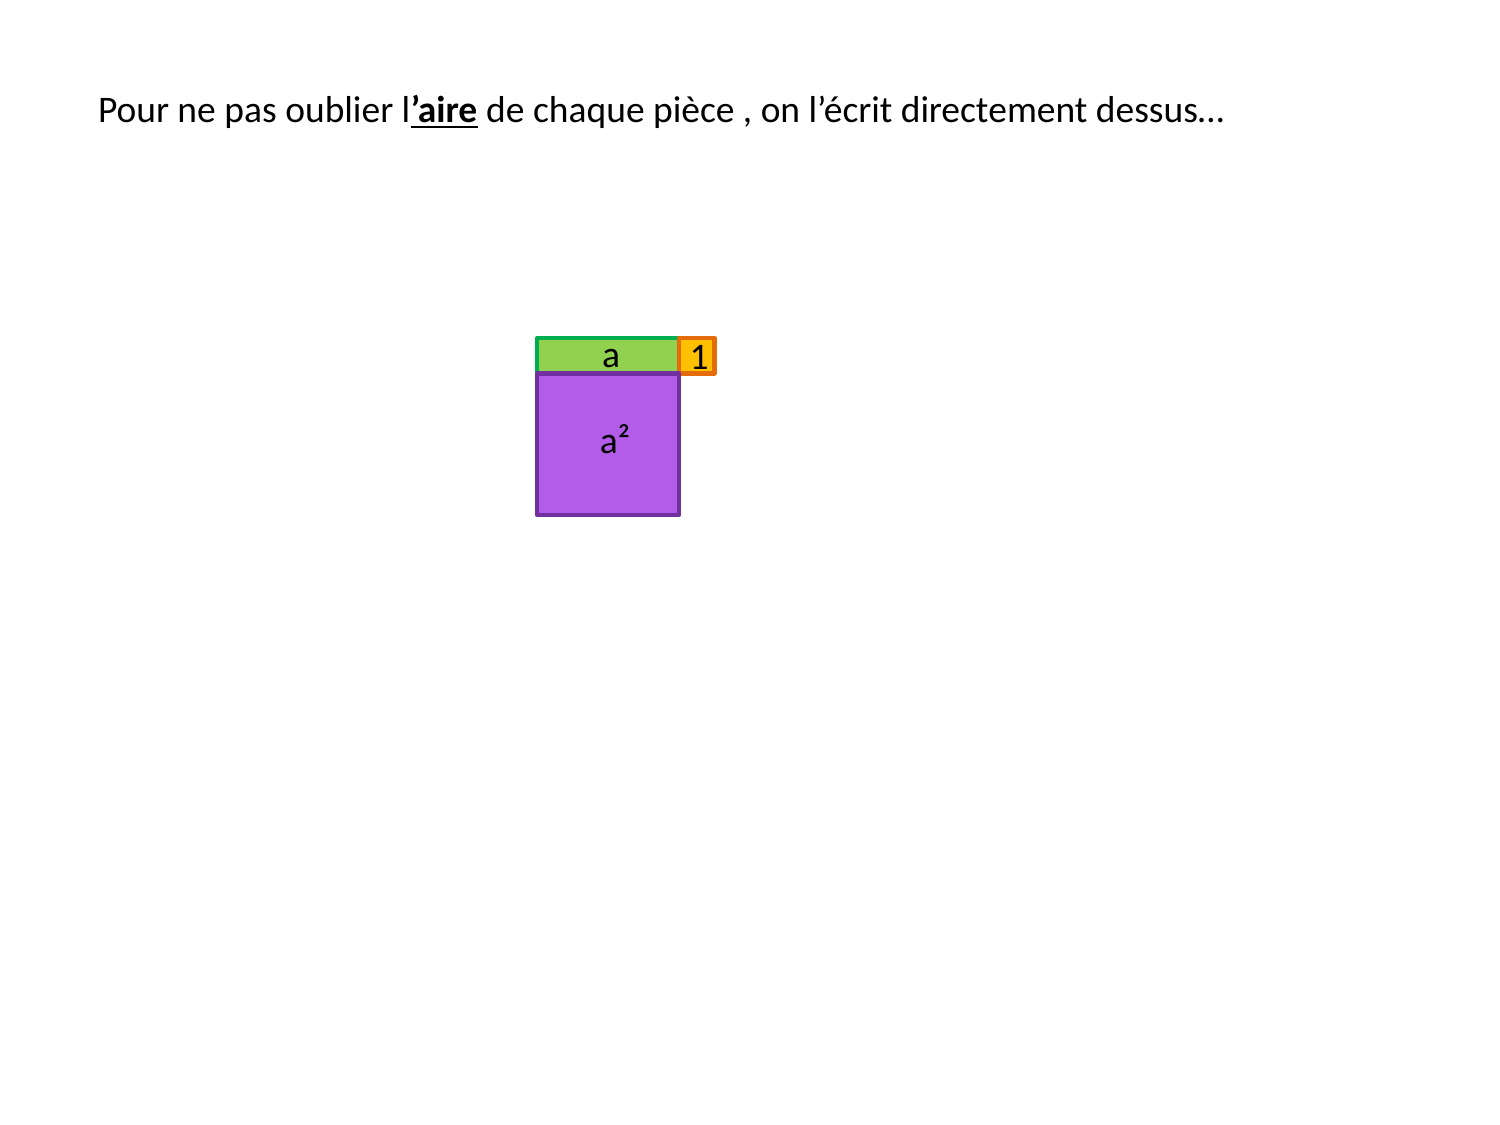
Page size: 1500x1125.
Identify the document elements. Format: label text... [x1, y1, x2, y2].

text_box a [587, 323, 636, 373]
text_box [537, 338, 680, 516]
text_box Pour ne pas oublier l’aire de chaque pièce , on l’écrit directement dessus… [83, 78, 1241, 138]
text_box a² [585, 408, 646, 469]
text_box 1 [674, 324, 733, 385]
